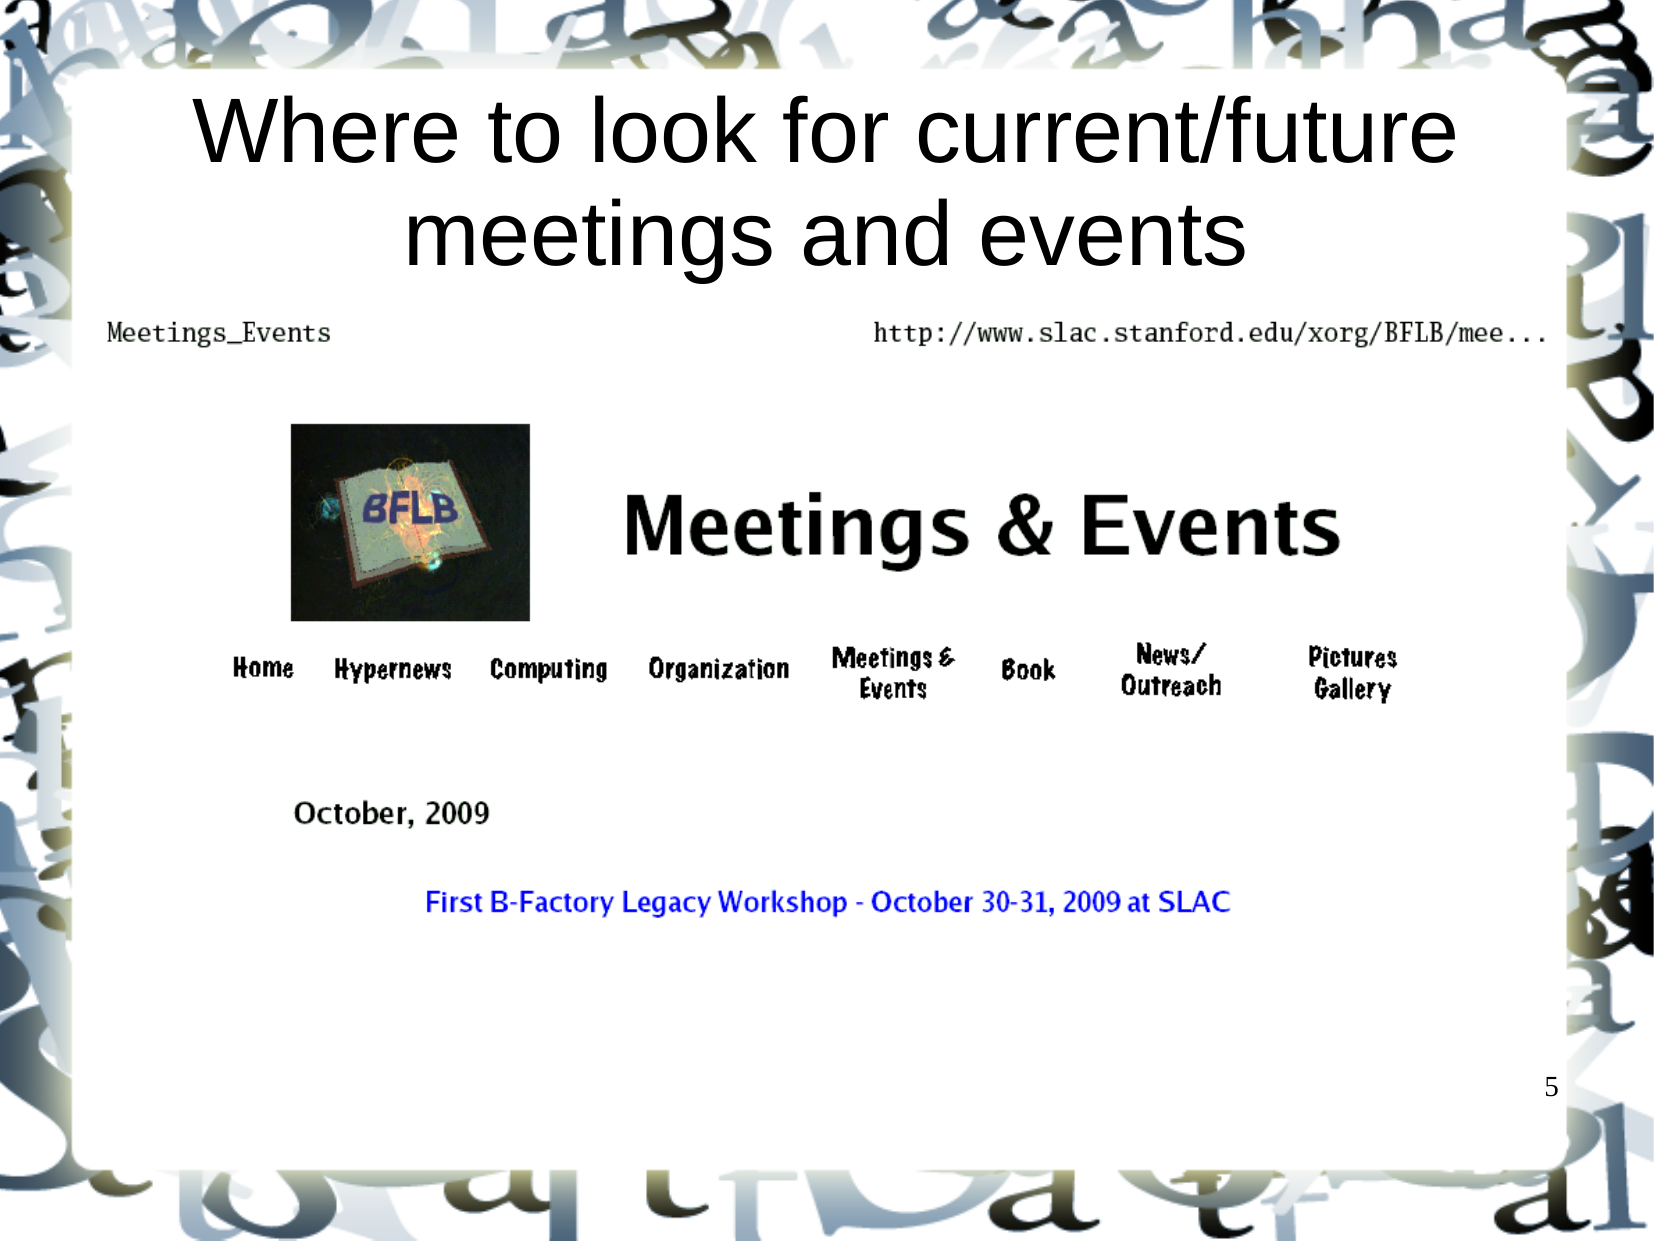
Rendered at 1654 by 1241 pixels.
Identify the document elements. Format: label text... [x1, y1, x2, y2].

title Where to look for current/future meetings and events [82, 78, 1571, 287]
picture [0, 0, 1654, 1241]
